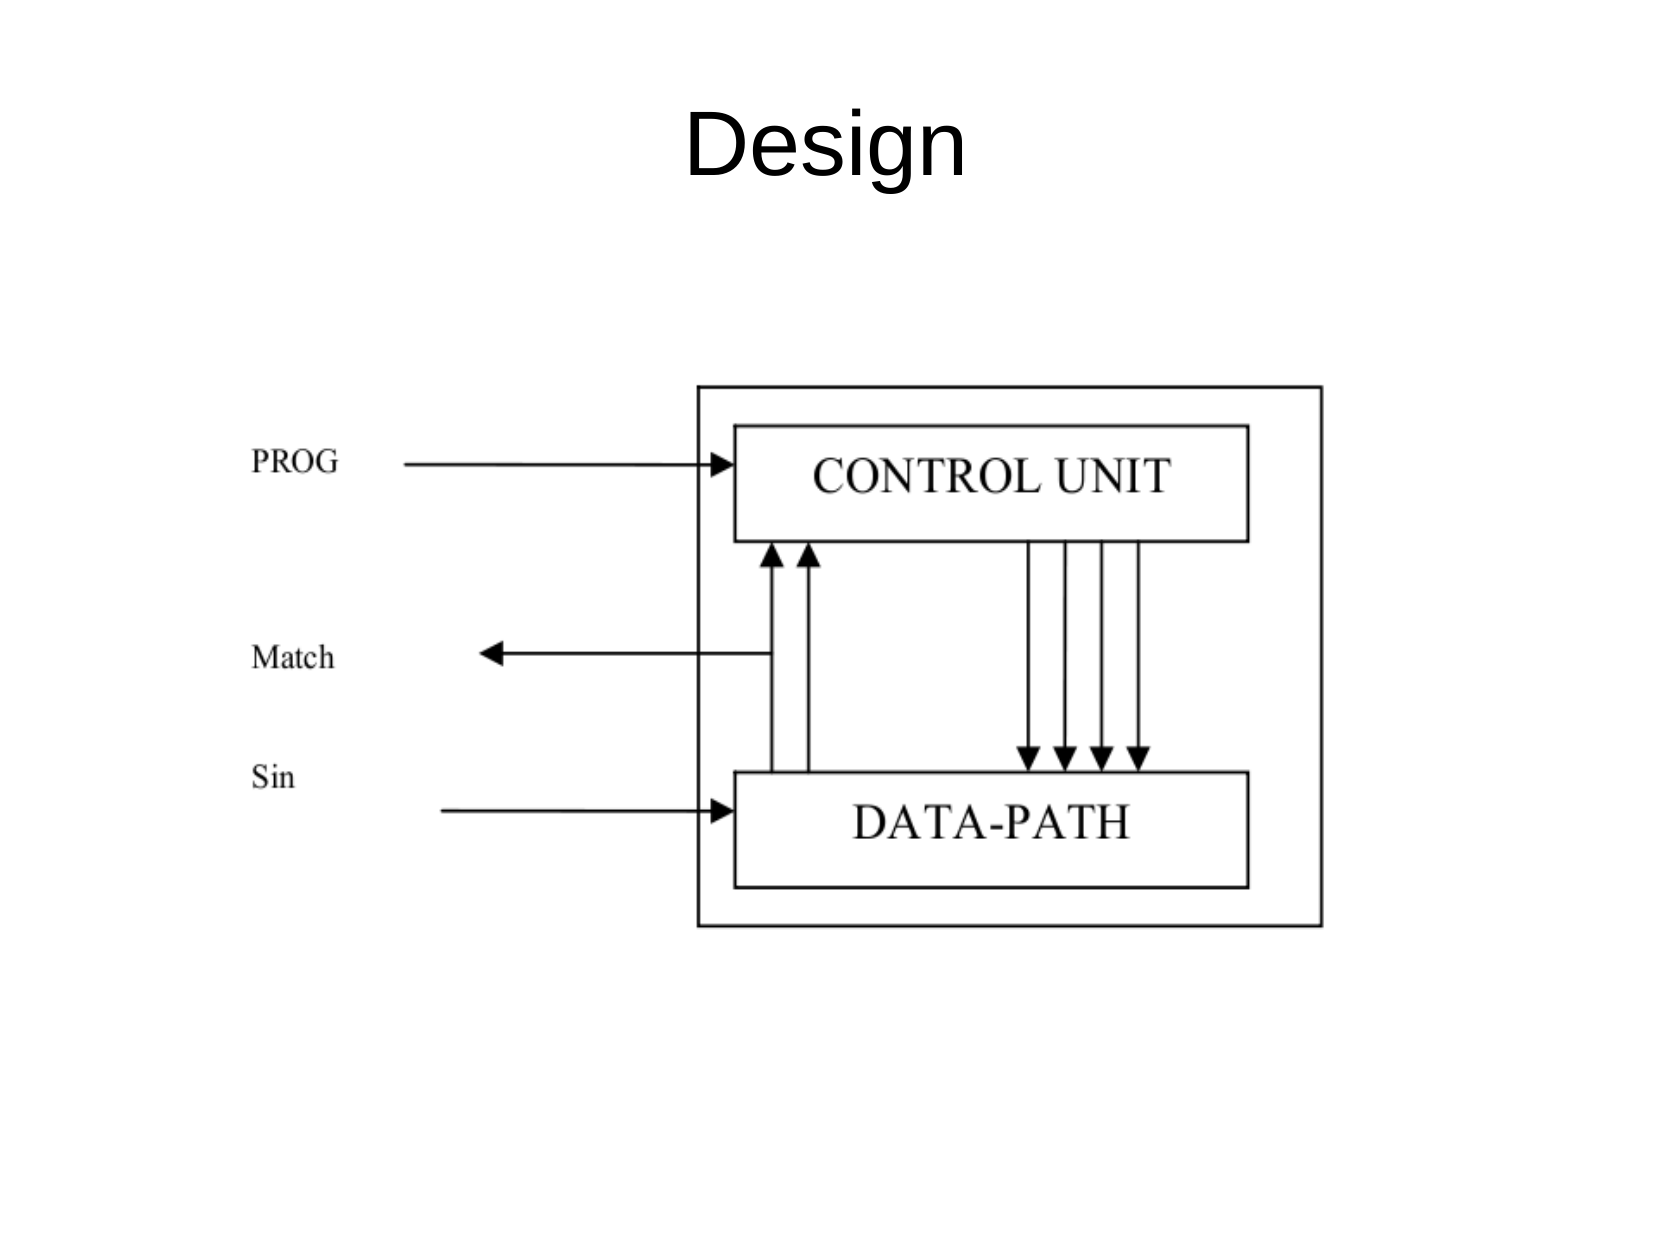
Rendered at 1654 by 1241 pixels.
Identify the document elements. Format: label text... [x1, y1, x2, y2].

title Design [82, 49, 1570, 256]
picture [217, 353, 1438, 976]
